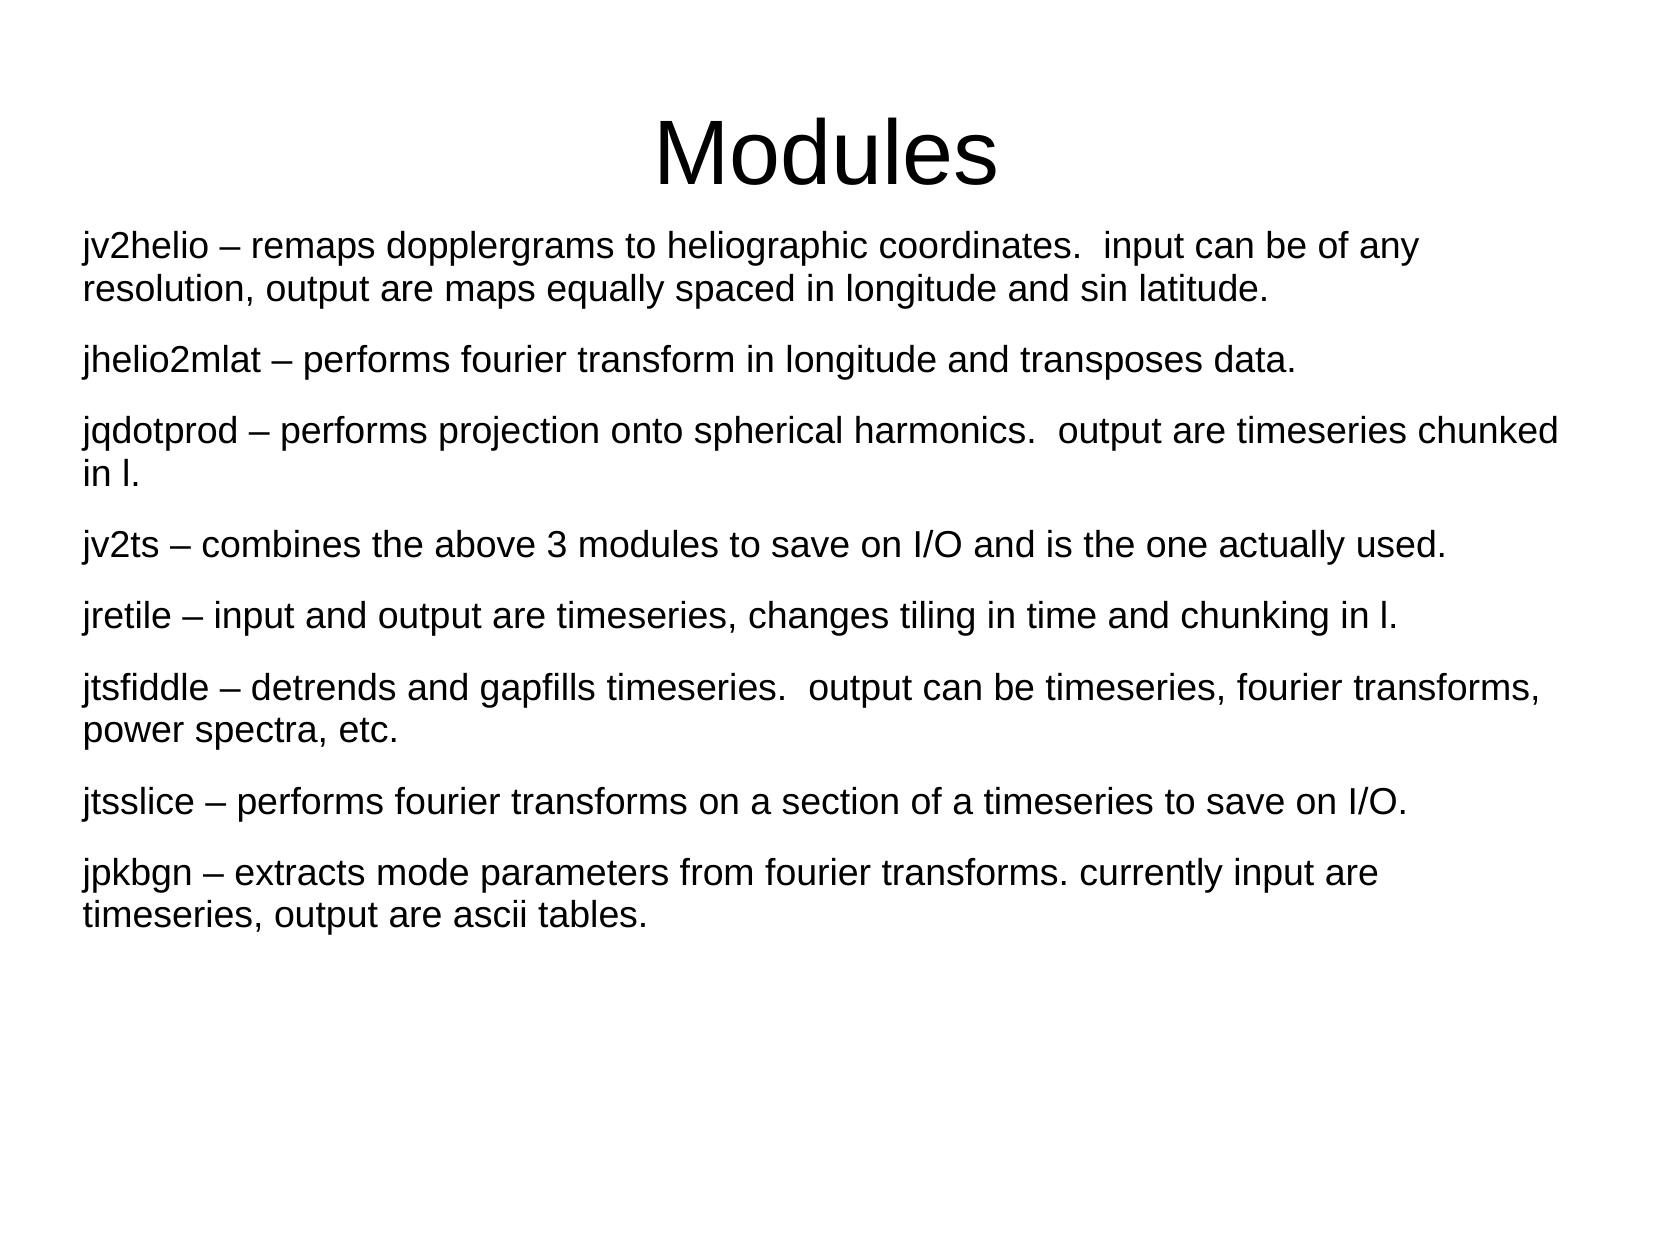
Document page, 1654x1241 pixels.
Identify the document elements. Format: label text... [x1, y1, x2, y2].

list jv2helio – remaps dopplergrams to heliographic coordinates. input can be of any resolution, output are maps equally spaced in longitude and sin latitude. jhelio2mlat – performs fourier transform in longitude and transposes data. jqdotprod – performs projection onto spherical harmonics. output are timeseries chunked in l. jv2ts – combines the above 3 modules to save on I/O and is the one actually used. jretile – input and output are timeseries, changes tiling in time and chunking in l. jtsfiddle – detrends and gapfills timeseries. output can be timeseries, fourier transforms, power spectra, etc. jtsslice – performs fourier transforms on a section of a timeseries to save on I/O. jpkbgn – extracts mode parameters from fourier transforms. currently input are timeseries, output are ascii tables. [82, 225, 1571, 1241]
title Modules [82, 49, 1571, 225]
